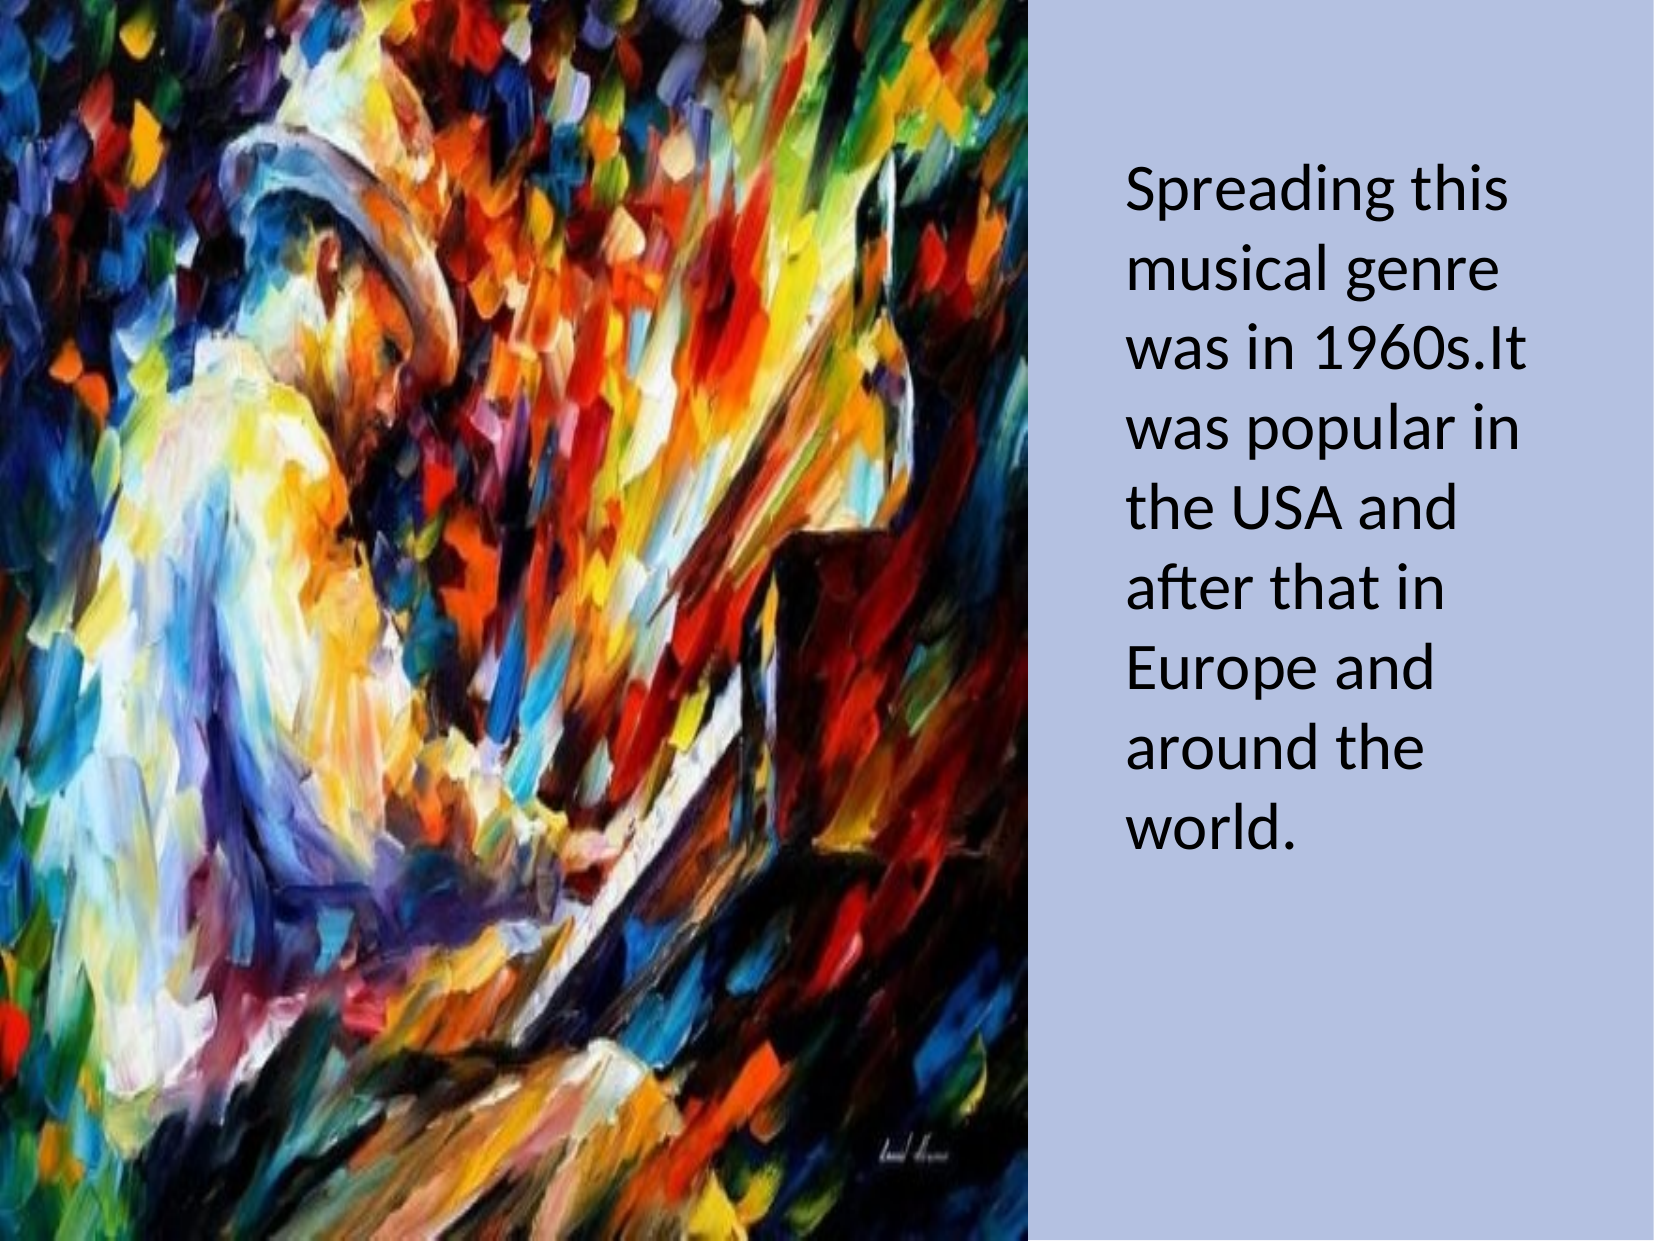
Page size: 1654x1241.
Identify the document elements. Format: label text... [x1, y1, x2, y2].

text_box [0, 0, 1654, 367]
picture [0, 367, 1028, 1241]
text_box Spreading this musical genre was in 1960s.It was popular in the USA and after that in Europe and around the world. [1110, 135, 1607, 1040]
